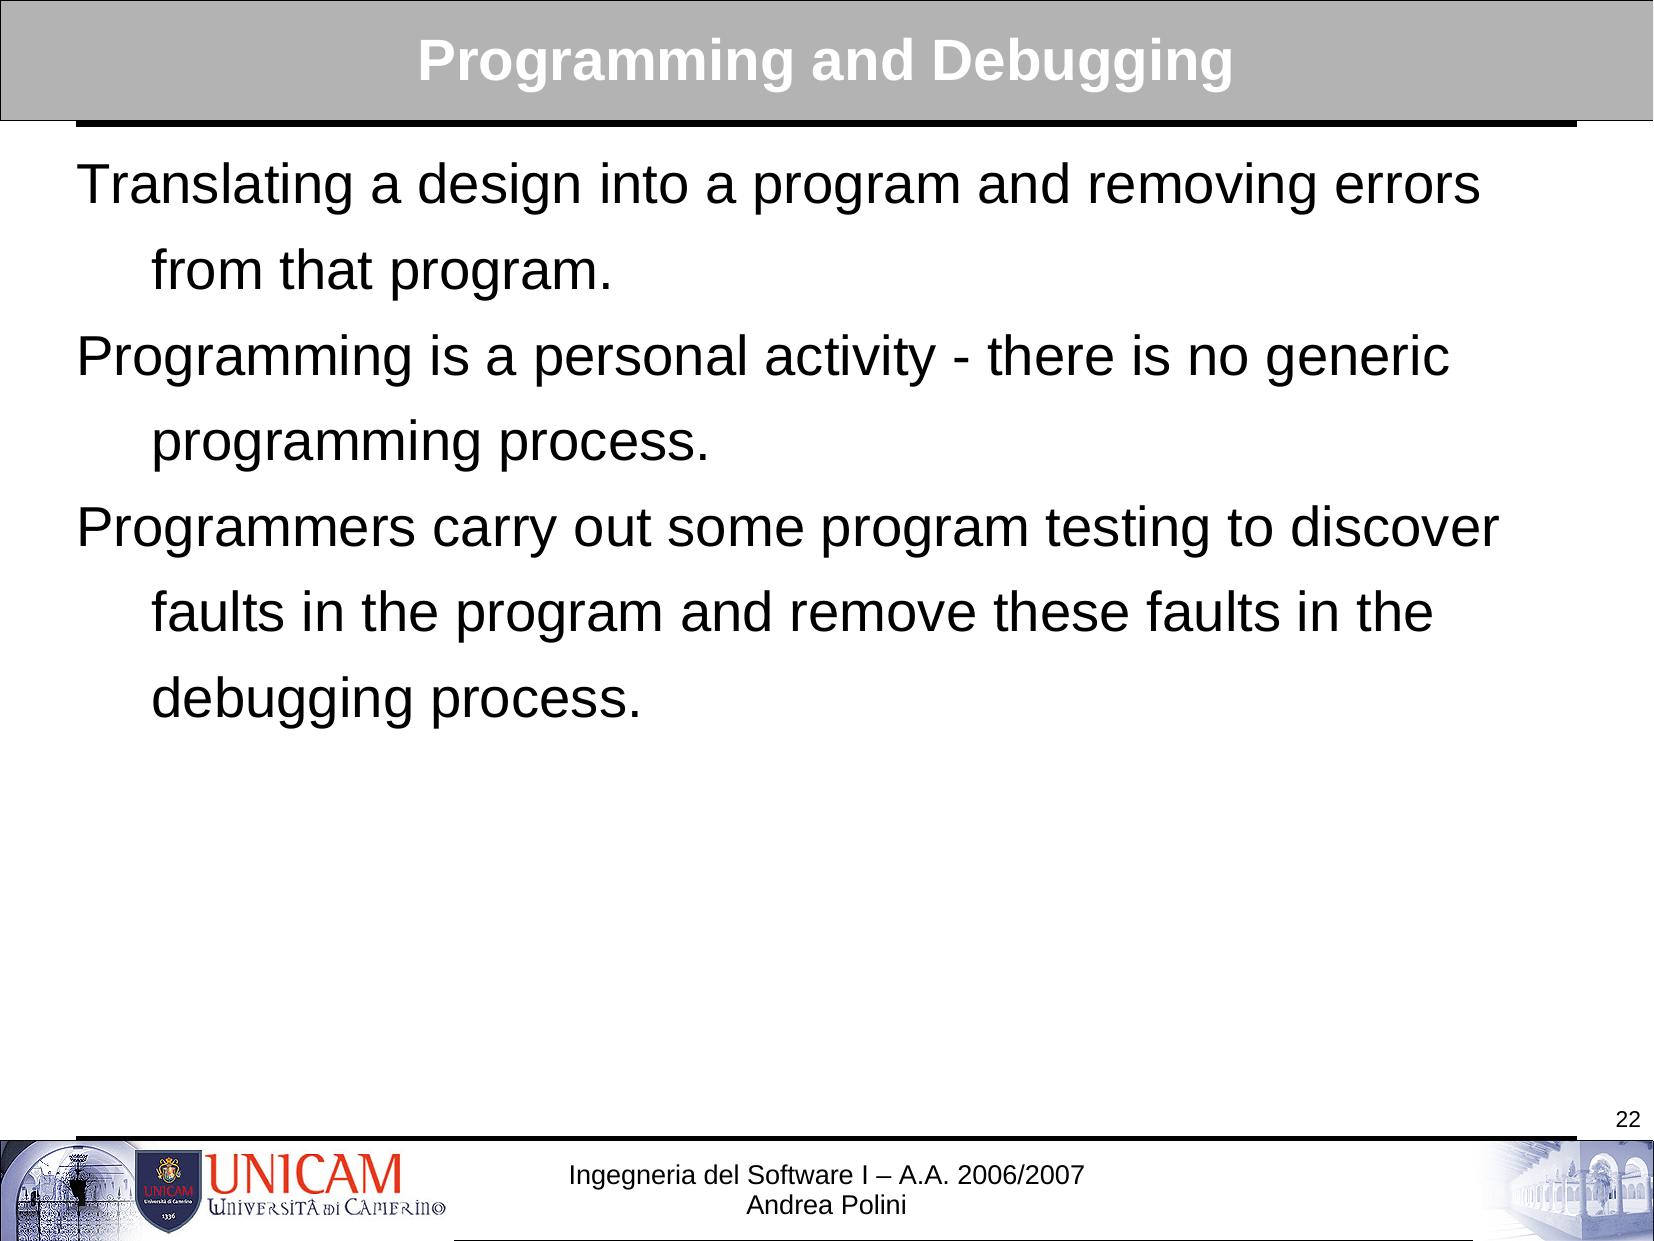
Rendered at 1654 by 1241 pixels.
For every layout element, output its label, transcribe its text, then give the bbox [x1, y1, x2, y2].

picture [0, 1141, 454, 1241]
title Programming and Debugging [0, 0, 1653, 121]
picture [1473, 1141, 1654, 1241]
list Translating a design into a program and removing errors from that program. Programming is a personal activity - there is no generic programming process. Programmers carry out some program testing to discover faults in the program and remove these faults in the debugging process. [76, 152, 1577, 897]
